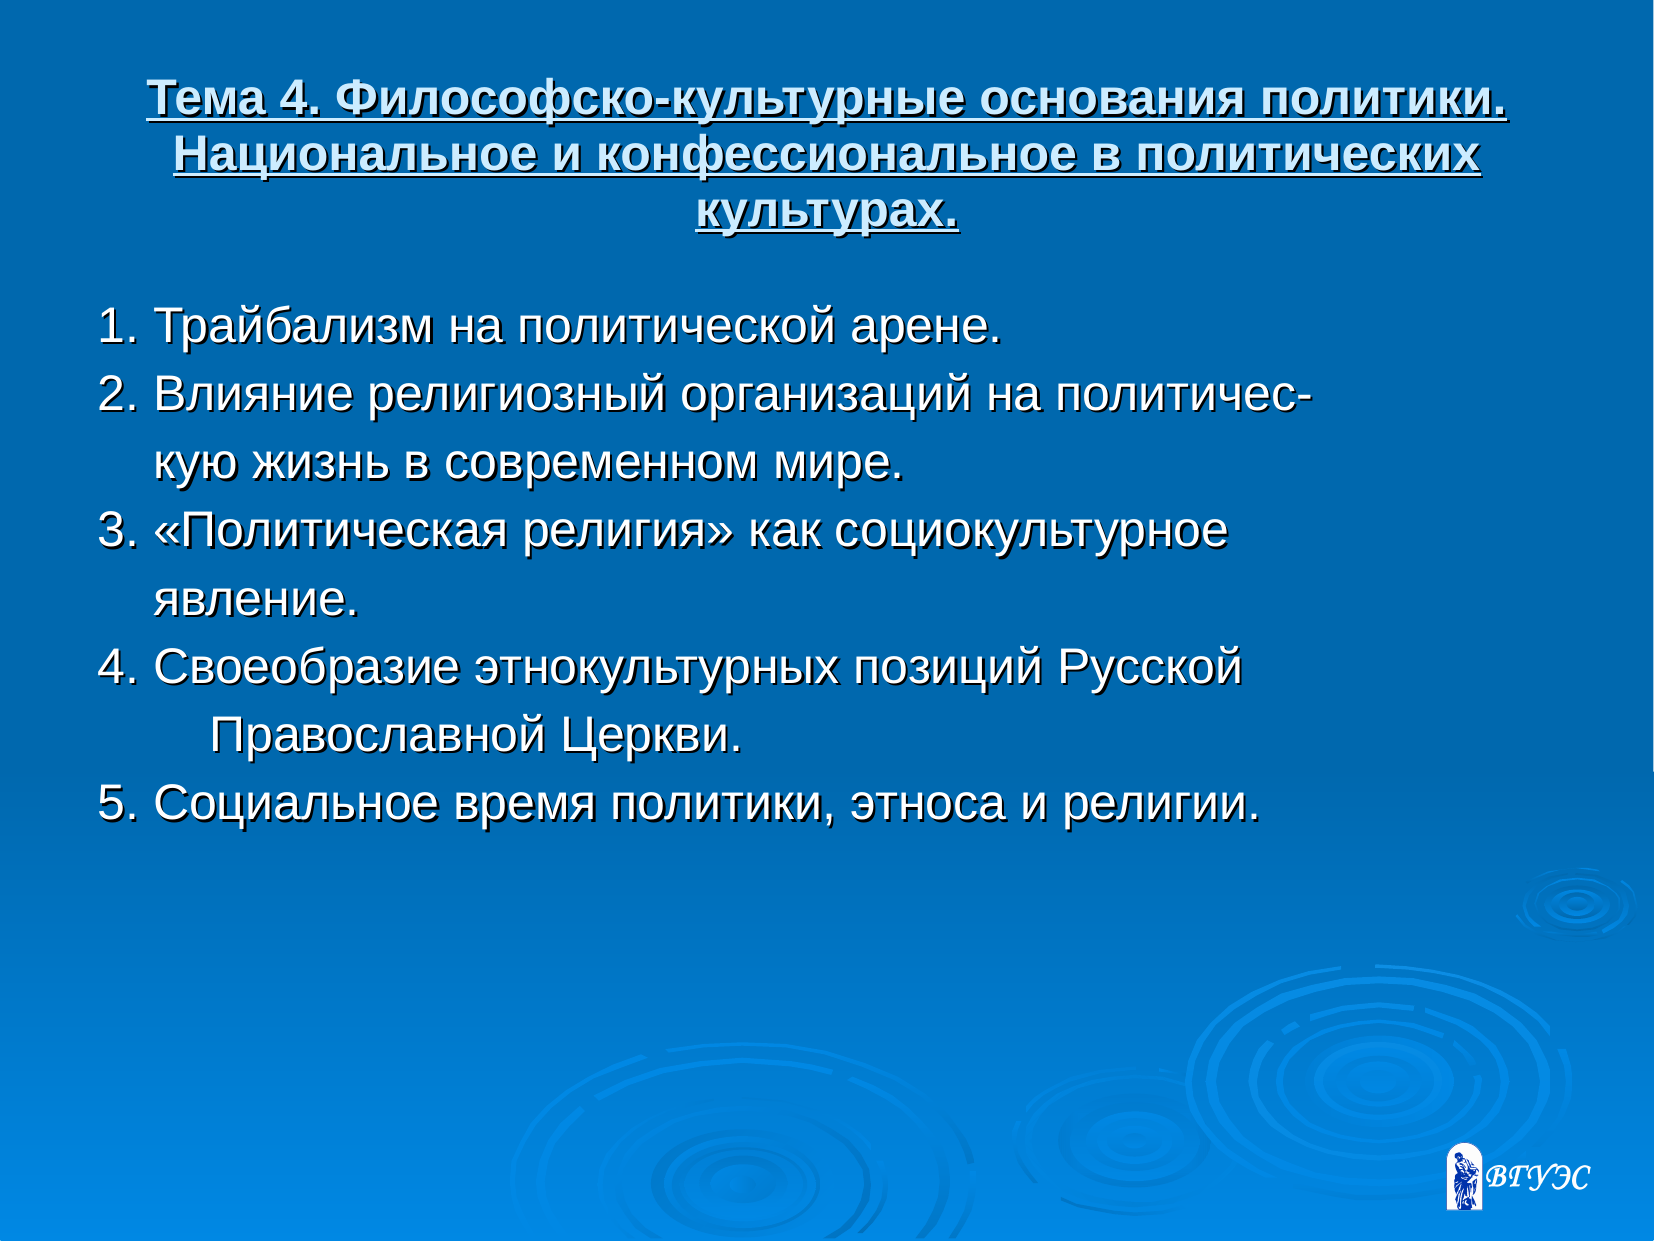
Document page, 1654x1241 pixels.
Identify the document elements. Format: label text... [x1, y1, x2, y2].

list 1. Трайбализм на политической арене. 2. Влияние религиозный организаций на политичес- кую жизнь в современном мире. 3. «Политическая религия» как социокультурное явление. 4. Своеобразие этнокультурных позиций Русской Православной Церкви. 5. Социальное время политики, этноса и религии. [82, 289, 1571, 1108]
picture [1446, 1142, 1592, 1211]
title Тема 4. Философско-культурные основания политики. Национальное и конфессиональное в политических культурах. [82, 45, 1571, 262]
